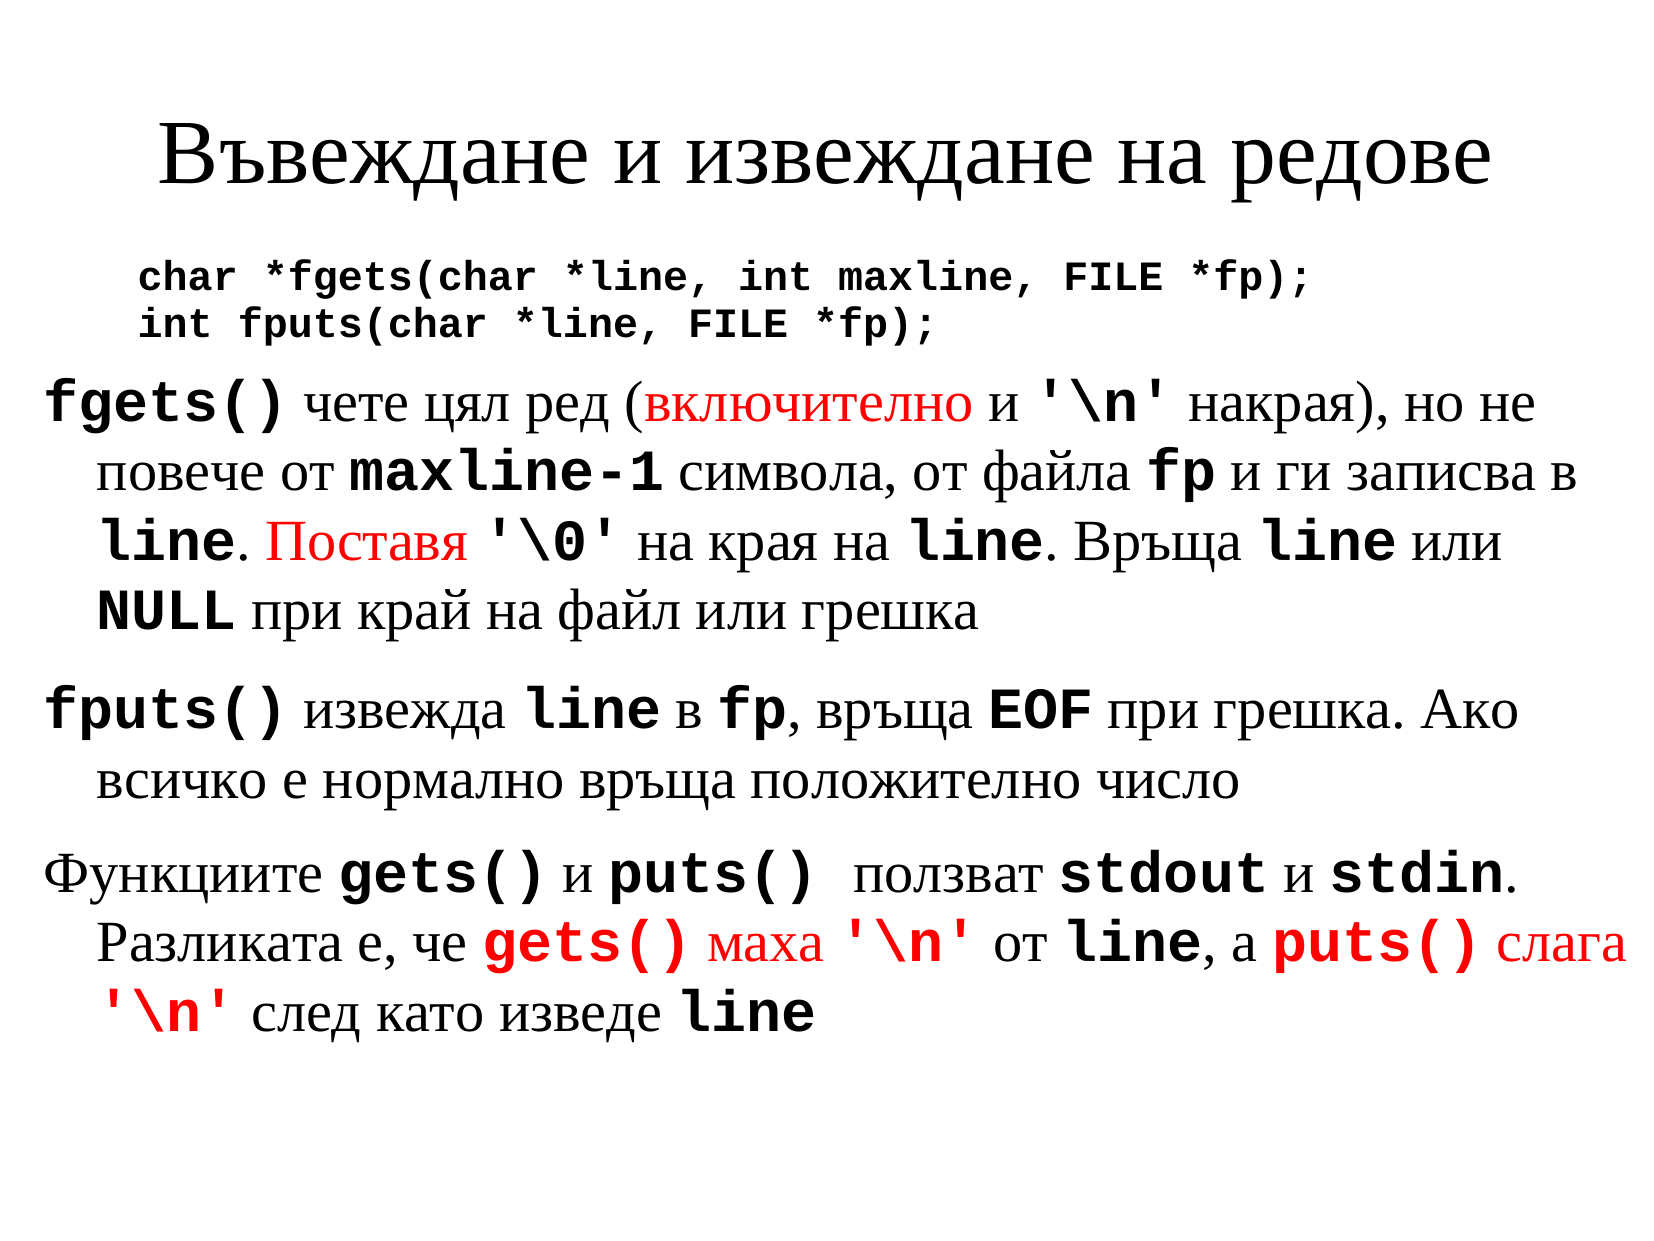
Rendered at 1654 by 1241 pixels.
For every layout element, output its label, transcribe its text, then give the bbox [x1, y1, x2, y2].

list fgets() чете цял ред (включително и '\n' накрая), но не повече от maxline-1 символа, от файла fp и ги записва в line. Поставя '\0' на края на line. Връща line или NULL при край на файл или грешка fputs() извежда line в fp, връща EOF при грешка. Ако всичко е нормално връща положително число Функциите gets() и puts() ползват stdout и stdin. Разликата е, че gets() маха '\n' от line, а puts() слага '\n' след като изведе line [26, 369, 1647, 1052]
text_box char *fgets(char *line, int maxline, FILE *fp); int fputs(char *line, FILE *fp); [122, 248, 1335, 455]
title Въвеждане и извеждане на редове [82, 49, 1571, 257]
